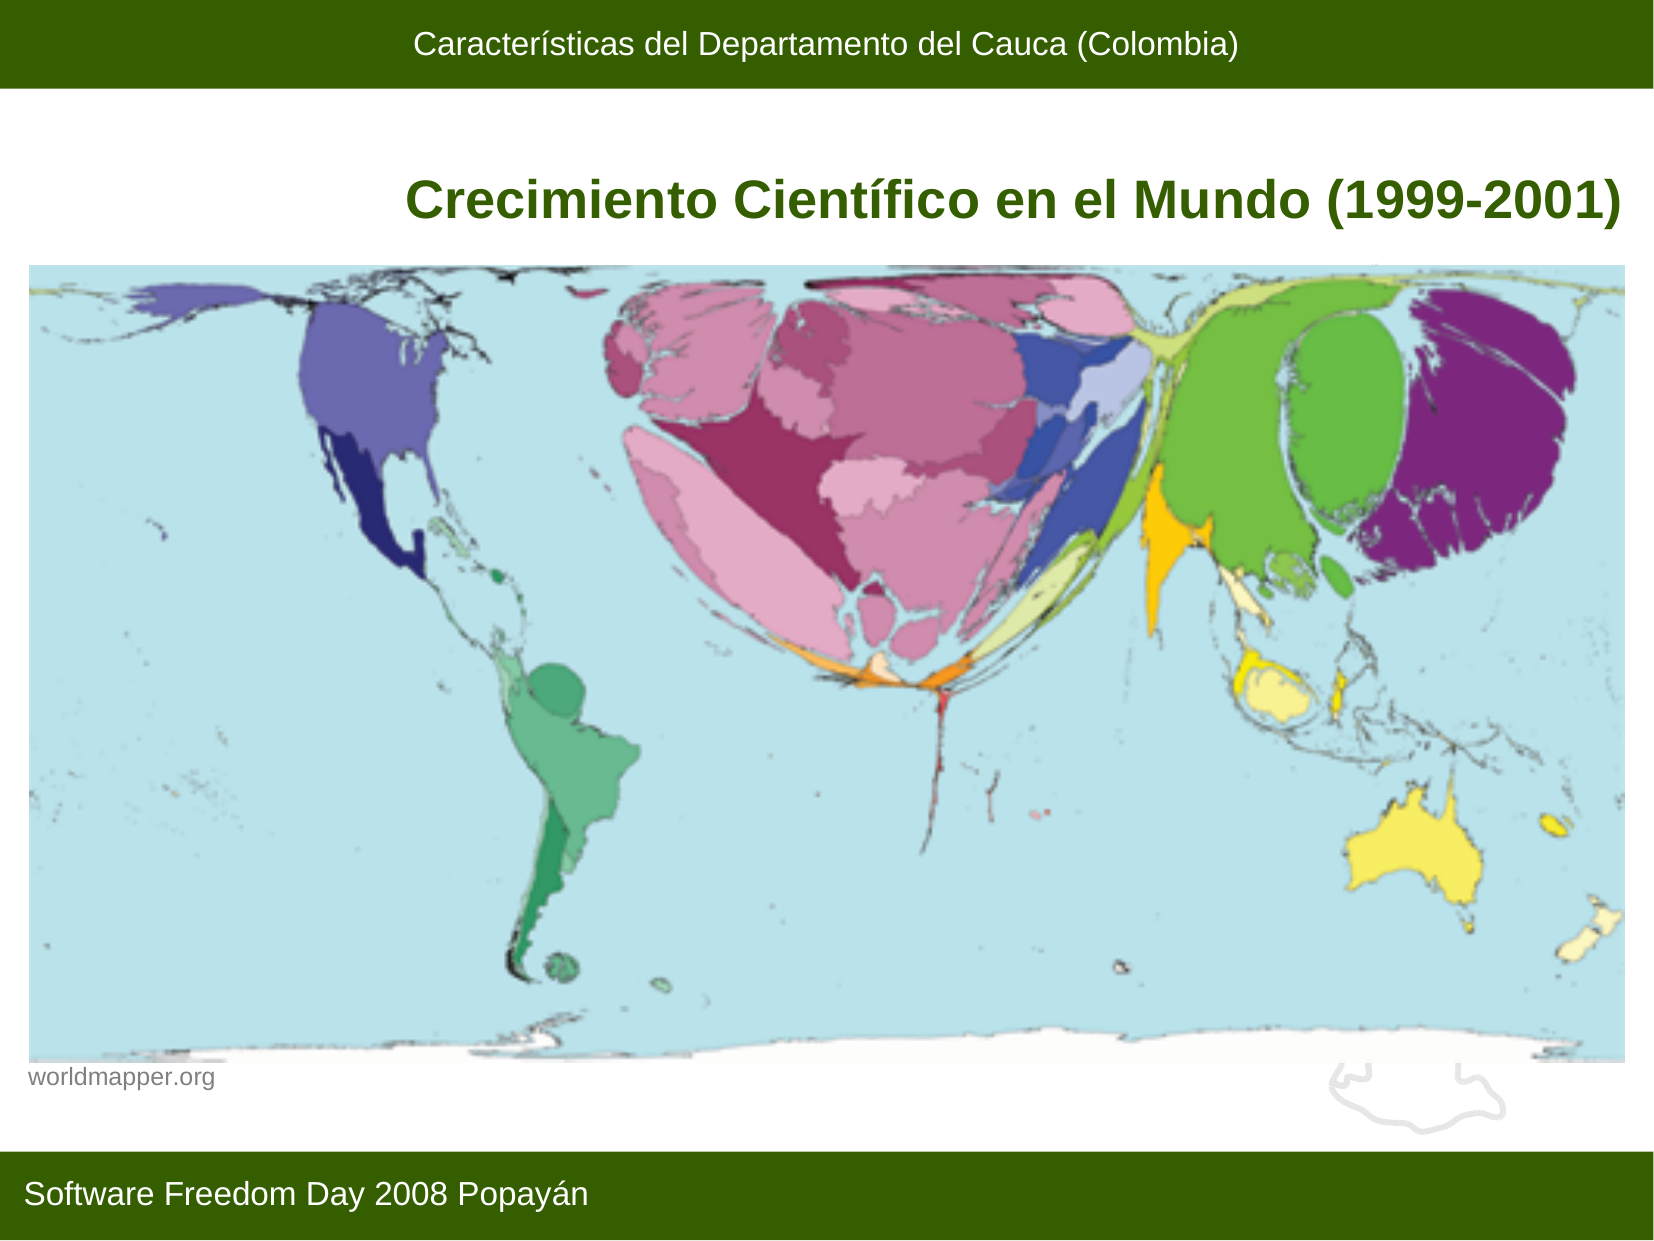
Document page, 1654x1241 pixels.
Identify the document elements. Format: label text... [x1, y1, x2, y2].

title Crecimiento Científico en el Mundo (1999-2001) [147, 147, 1625, 252]
picture [29, 265, 1625, 1063]
text_box worldmapper.org [28, 1063, 214, 1092]
